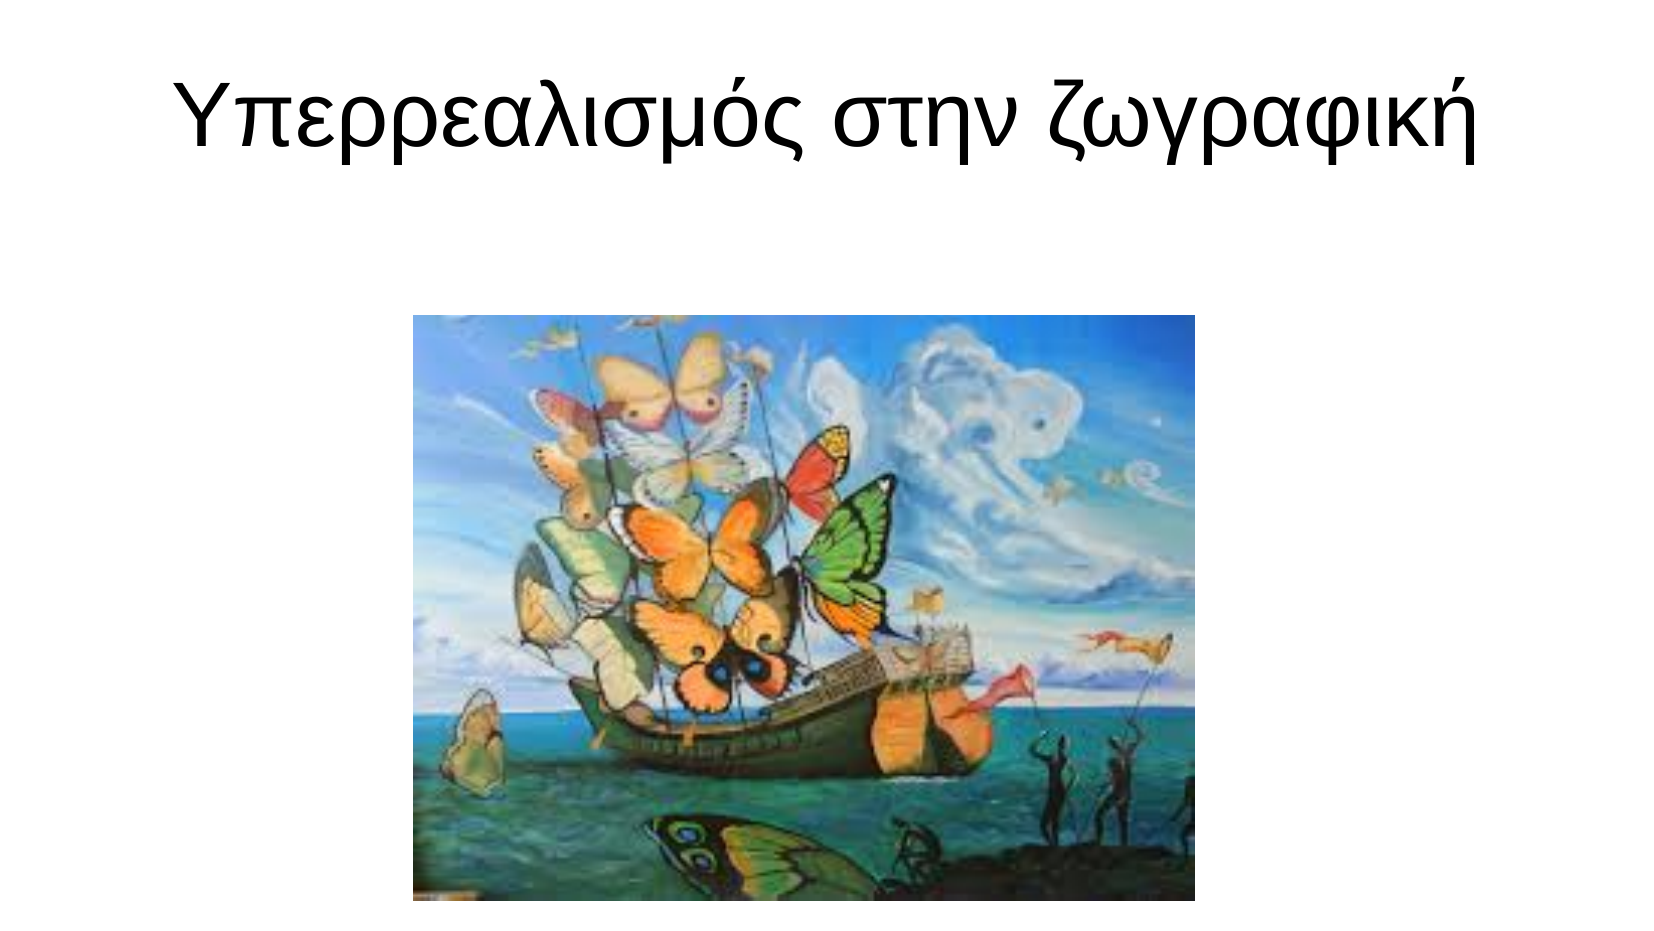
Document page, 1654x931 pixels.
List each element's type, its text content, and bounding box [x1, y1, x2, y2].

title Υπερρεαλισμός στην ζωγραφική [82, 37, 1571, 193]
picture [413, 315, 1195, 901]
